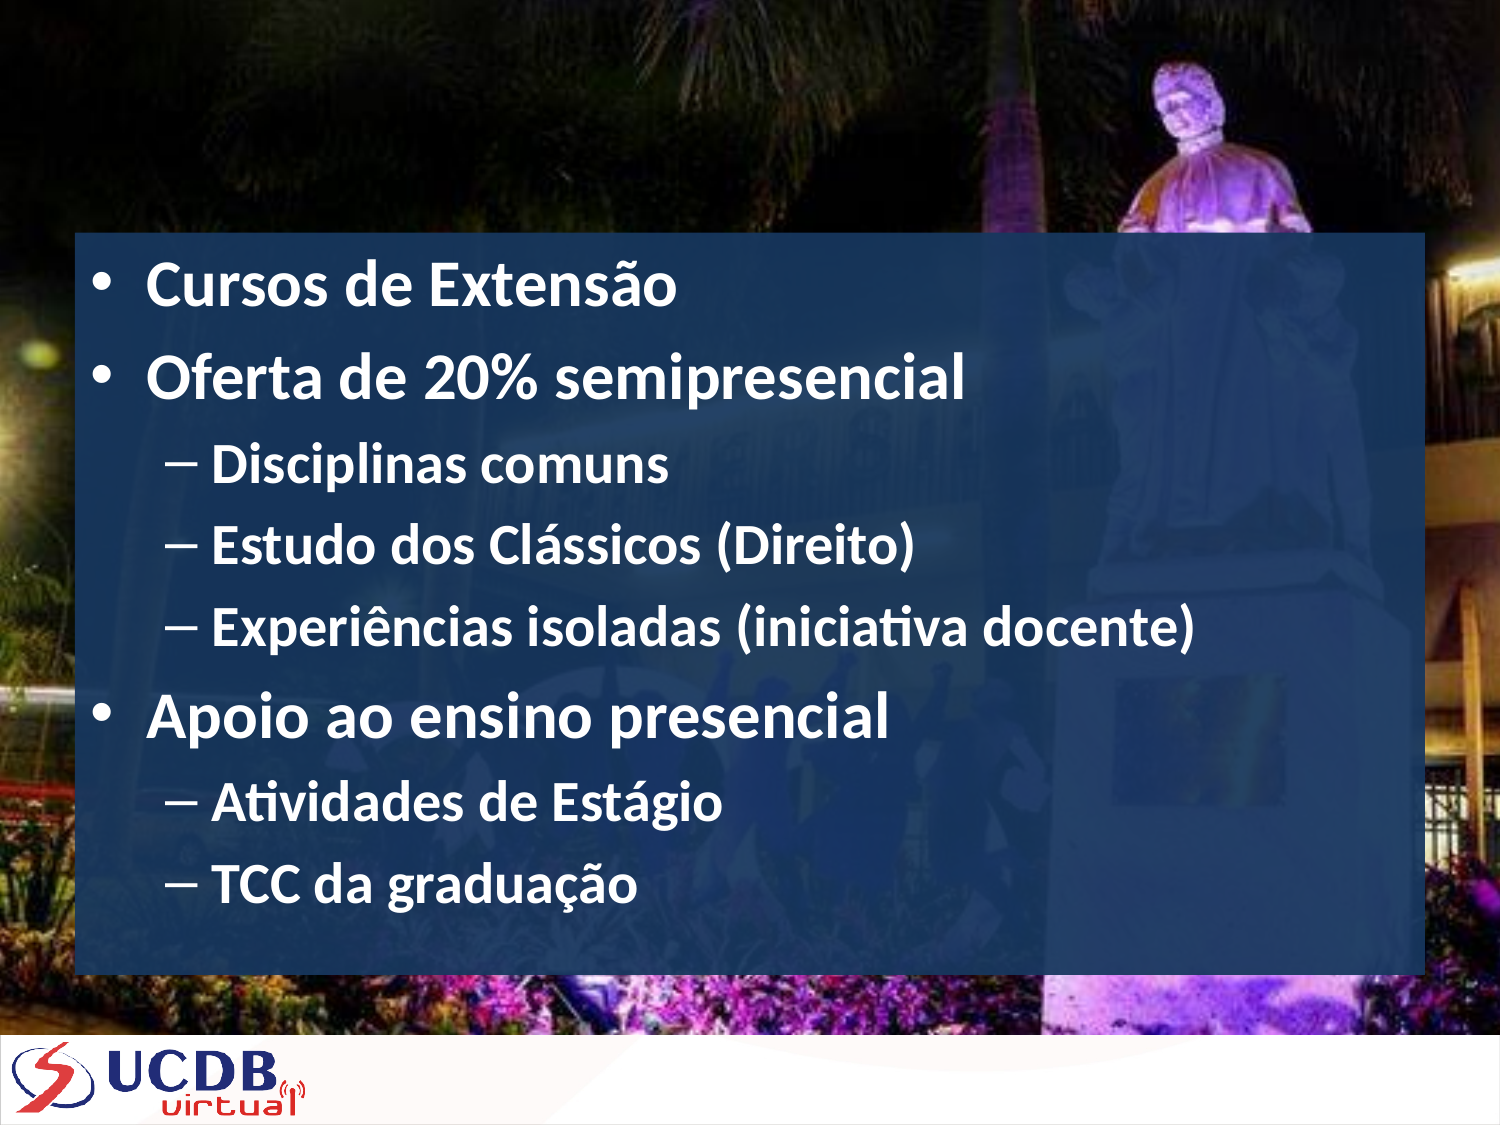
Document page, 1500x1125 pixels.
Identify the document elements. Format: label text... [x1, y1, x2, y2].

picture [0, 0, 1500, 1125]
text_box Cursos de Extensão​ Oferta de 20% semipresencial Disciplinas comuns Estudo dos Clássicos (Direito) Experiências isoladas (iniciativa docente)​ Apoio ao ensino presencial Atividades de Estágio TCC da graduação [74, 232, 1425, 975]
